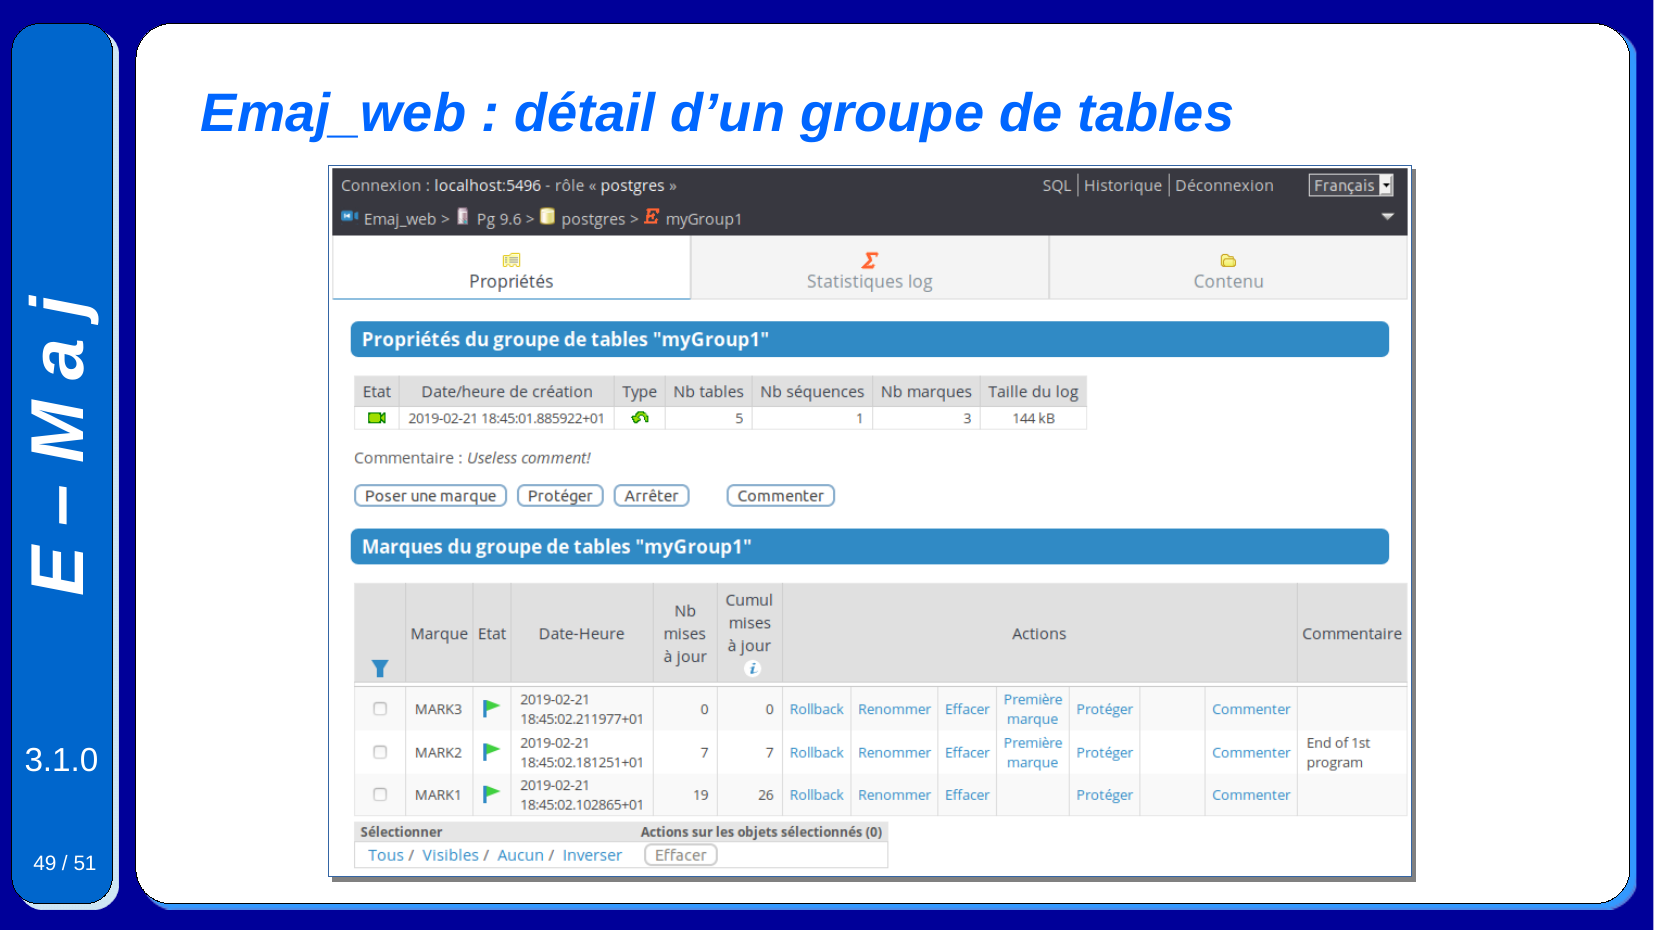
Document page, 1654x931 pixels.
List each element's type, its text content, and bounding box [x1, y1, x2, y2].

picture [328, 165, 1412, 877]
title Emaj_web : détail d’un groupe de tables [200, 34, 1575, 191]
